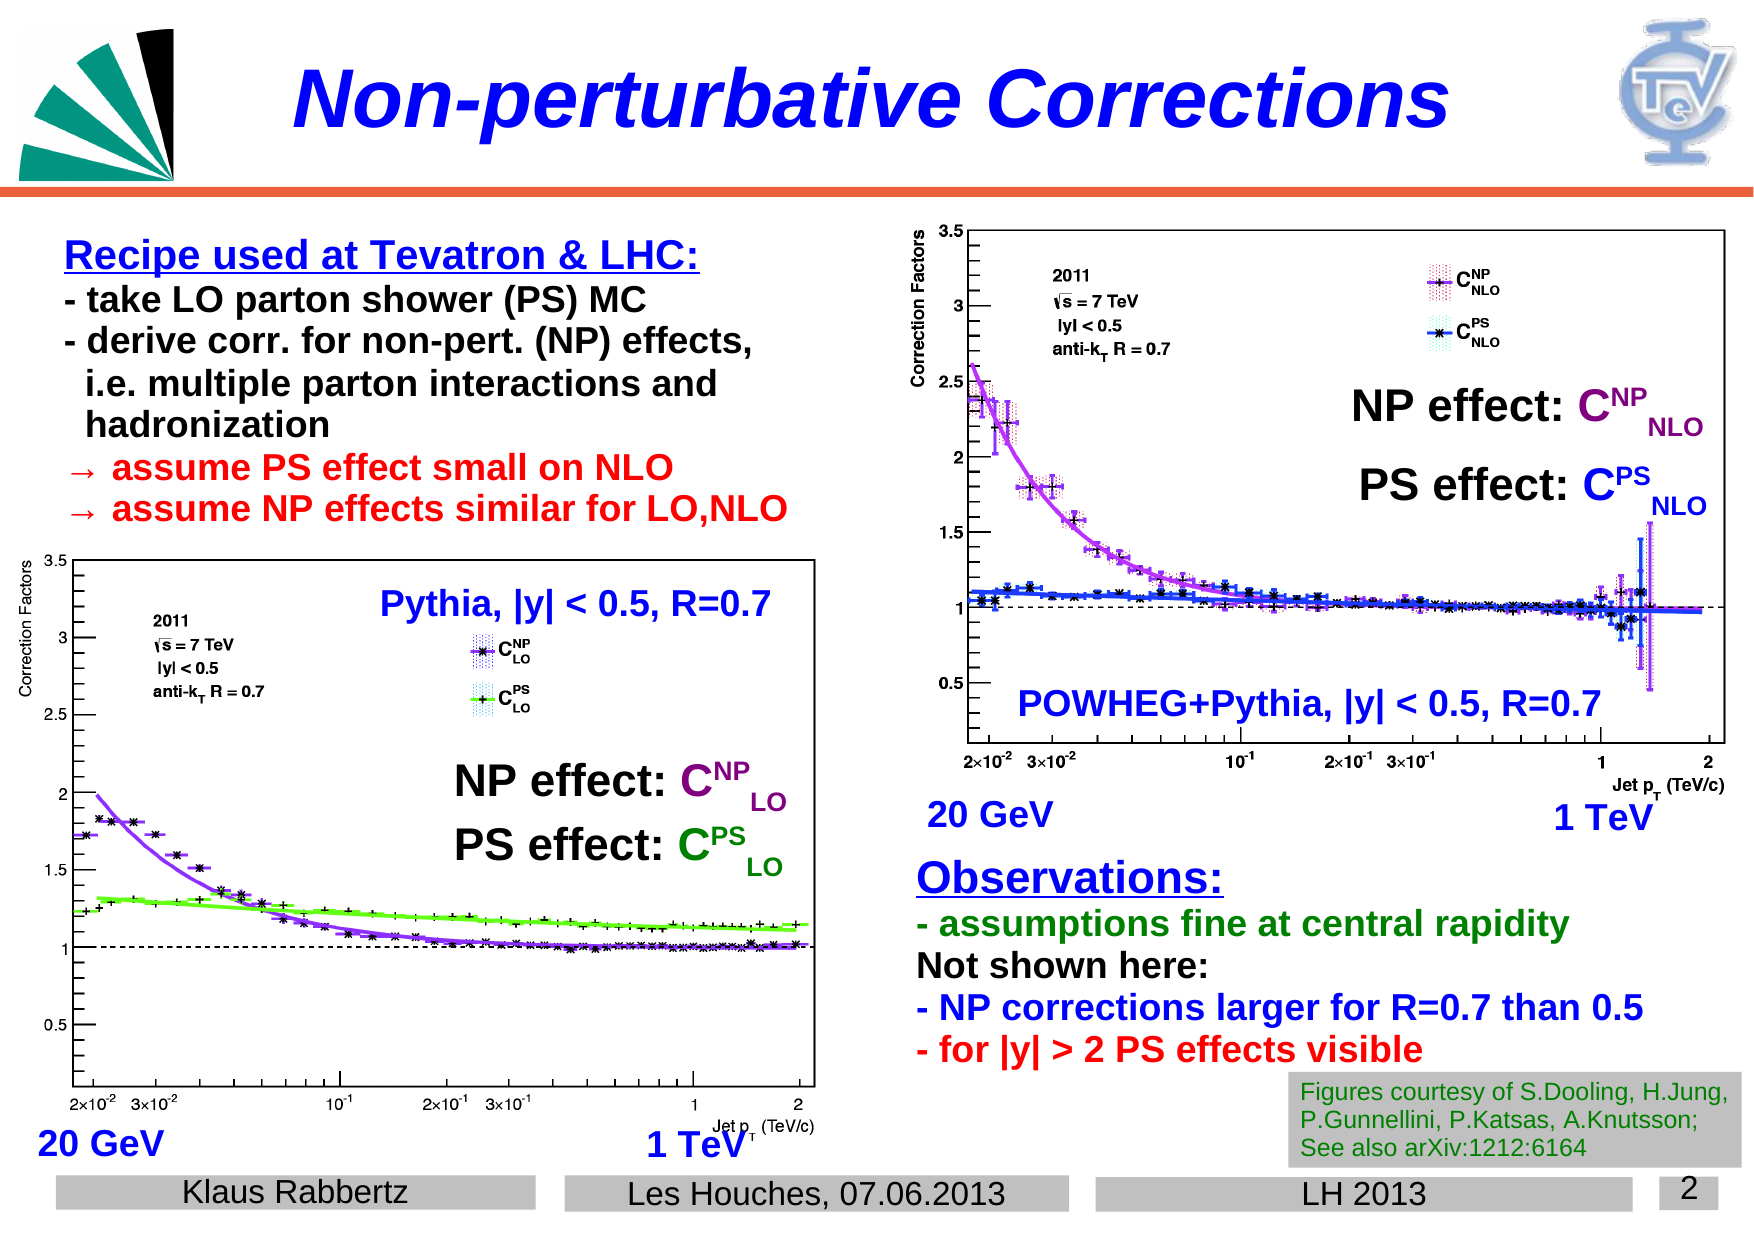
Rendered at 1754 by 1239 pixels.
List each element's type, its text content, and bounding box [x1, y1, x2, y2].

picture [900, 217, 1739, 807]
text_box NP effect: CNPNLO [1339, 373, 1716, 448]
picture [19, 29, 174, 183]
text_box NP effect: CNPLO [441, 748, 799, 823]
text_box 1 TeV [634, 1117, 759, 1172]
title Non-perturbative Corrections [220, 16, 1525, 182]
text_box 20 GeV [915, 787, 1066, 841]
text_box POWHEG+Pythia, |y| < 0.5, R=0.7 [1005, 676, 1615, 730]
text_box 1 TeV [1541, 790, 1666, 844]
text_box 20 GeV [25, 1116, 177, 1171]
text_box PS effect: CPSLO [441, 823, 795, 888]
text_box Pythia, |y| < 0.5, R=0.7 [367, 576, 784, 631]
text_box Recipe used at Tevatron & LHC: - take LO parton shower (PS) MC - derive corr. for non-pert. (NP) effects, i.e. multiple parton interactions and hadronization → assume PS effect small on NLO → assume NP effects similar for LO,NLO [51, 225, 801, 536]
text_box Figures courtesy of S.Dooling, H.Jung, P.Gunnellini, P.Katsas, A.Knutsson; See also arXiv:1212:6164 [1288, 1071, 1741, 1168]
text_box Observations: - assumptions fine at central rapidity Not shown here: - NP corrections larger for R=0.7 than 0.5 - for |y| > 2 PS effects visible [904, 845, 1657, 1119]
text_box PS effect: CPSNLO [1346, 452, 1719, 528]
picture [1617, 17, 1737, 178]
picture [13, 549, 820, 1149]
